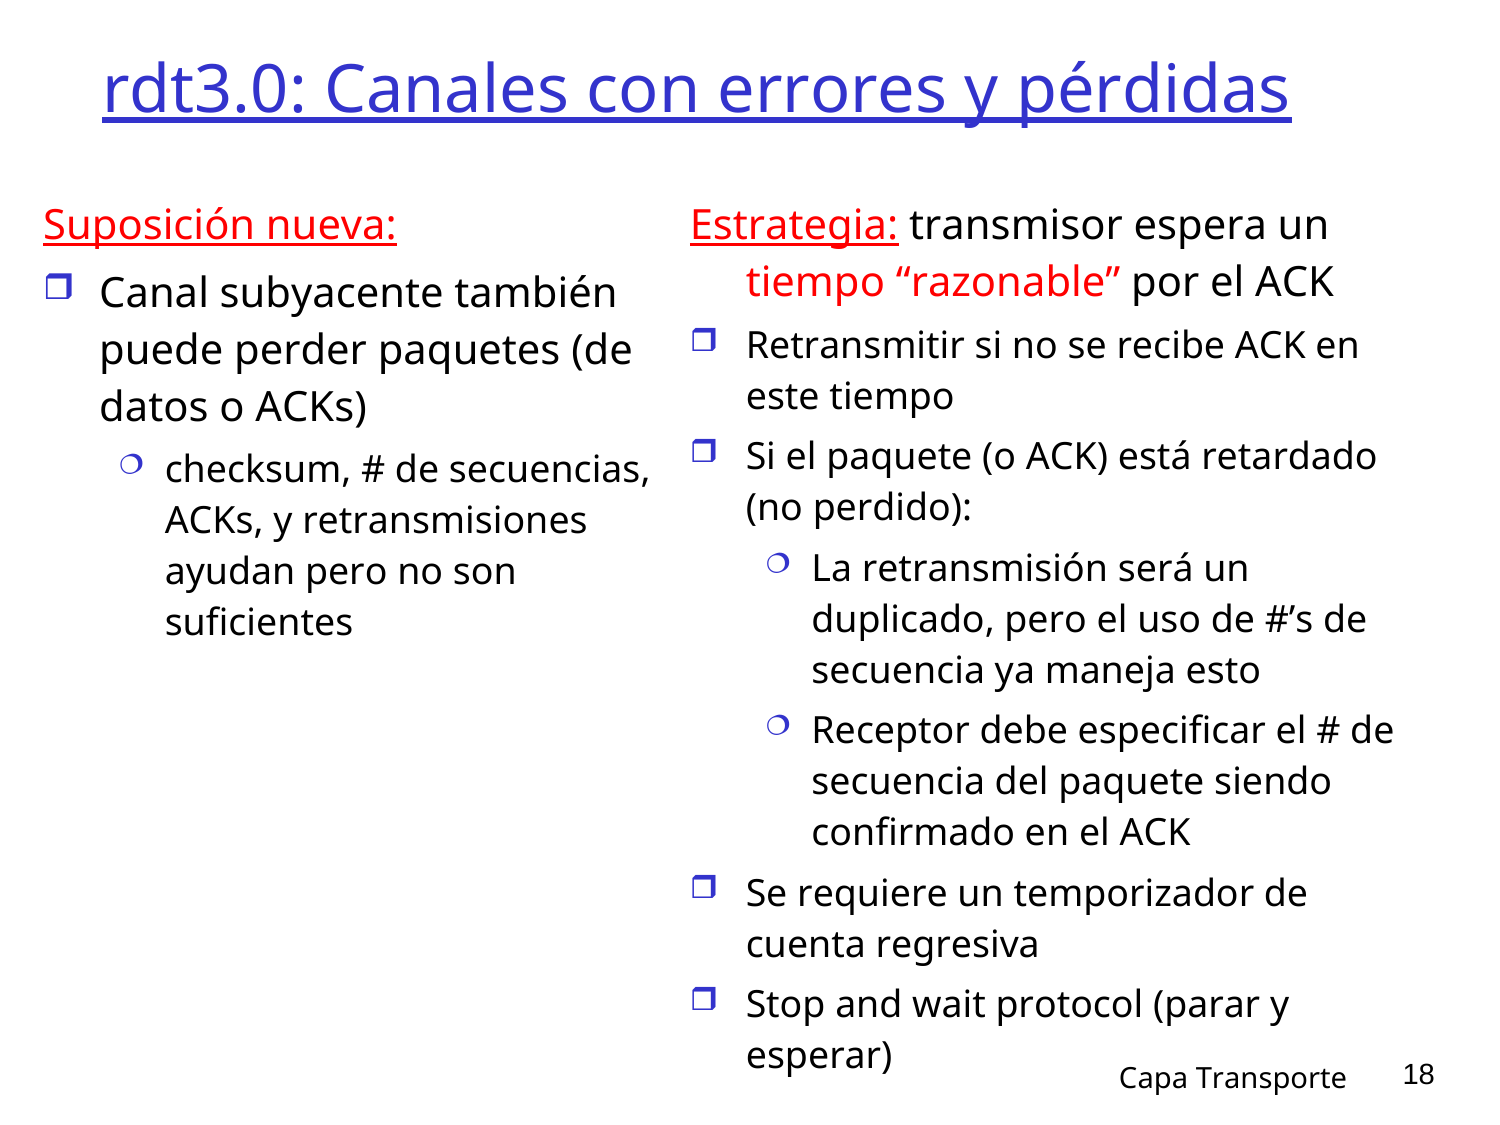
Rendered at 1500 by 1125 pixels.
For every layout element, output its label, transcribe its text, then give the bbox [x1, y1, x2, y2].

list Suposición nueva: Canal subyacente también puede perder paquetes (de datos o ACKs)‏ checksum, # de secuencias, ACKs, y retransmisiones ayudan pero no son suficientes [28, 187, 675, 1041]
title rdt3.0: Canales con errores y pérdidas [87, 15, 1463, 158]
list Estrategia: transmisor espera un tiempo “razonable” por el ACK Retransmitir si no se recibe ACK en este tiempo Si el paquete (o ACK) está retardado (no perdido): La retransmisión será un duplicado, pero el uso de #’s de secuencia ya maneja esto Receptor debe especificar el # de secuencia del paquete siendo confirmado en el ACK Se requiere un temporizador de cuenta regresiva Stop and wait protocol (parar y esperar)‏ [675, 187, 1426, 1041]
